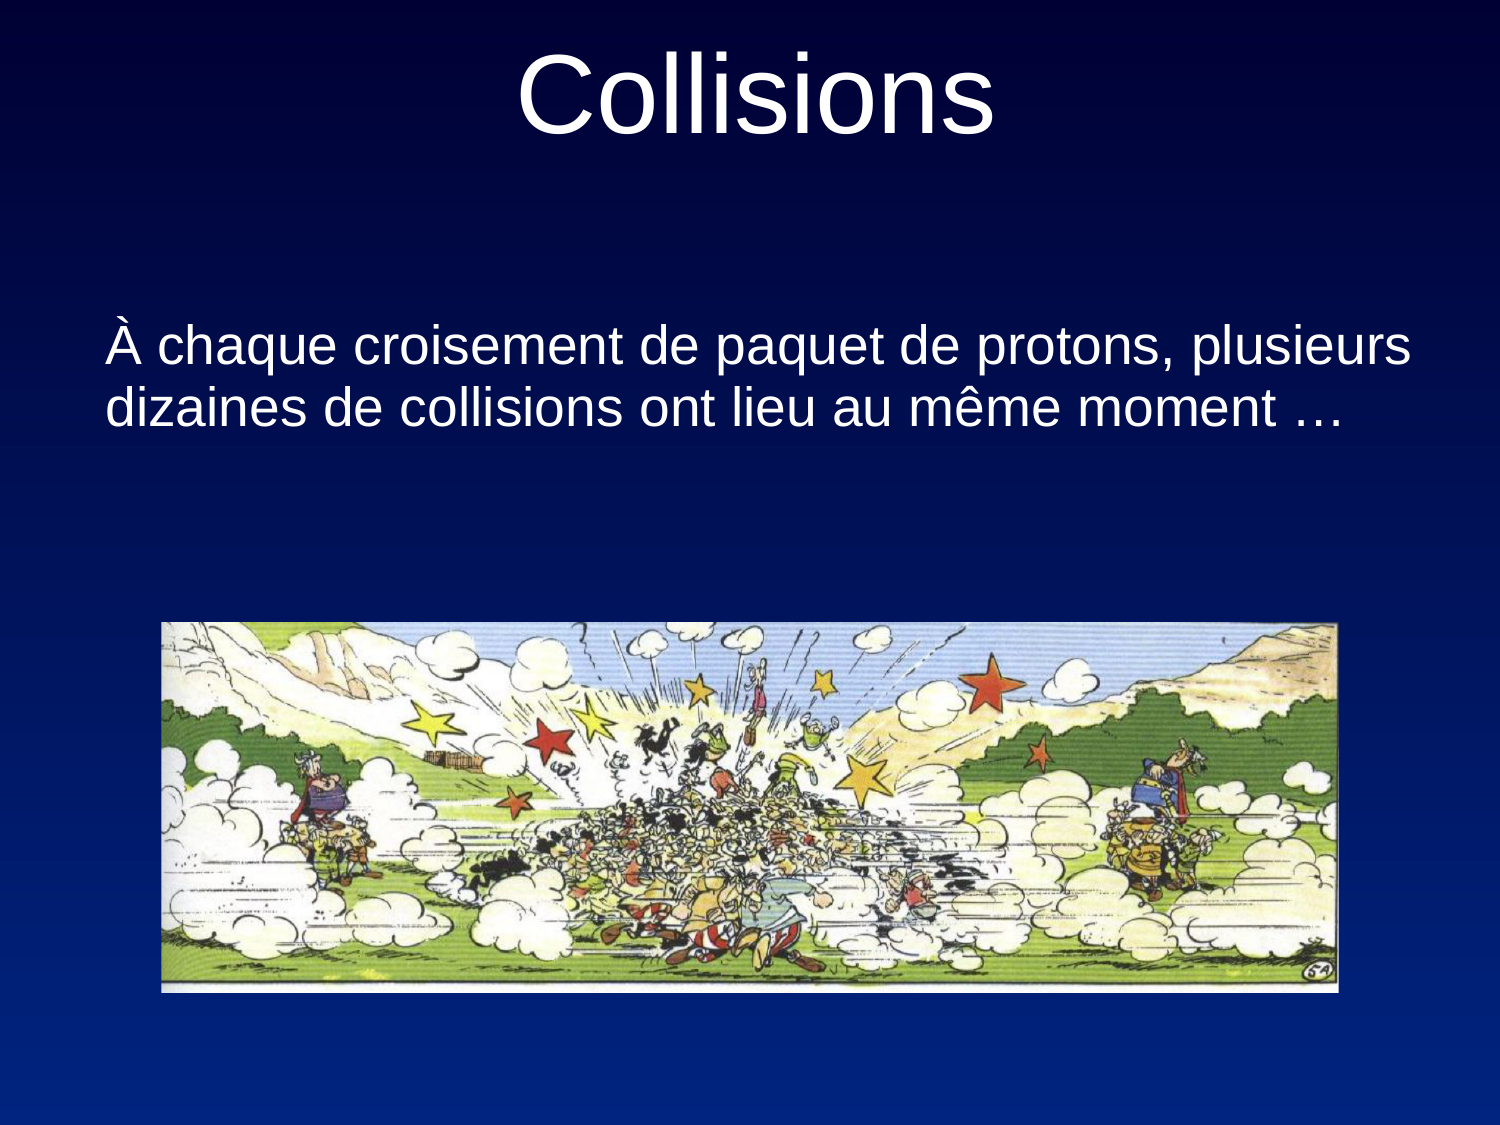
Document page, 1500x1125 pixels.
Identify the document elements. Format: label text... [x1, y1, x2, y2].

title Collisions [11, 0, 1500, 189]
picture [161, 622, 1339, 993]
text_box À chaque croisement de paquet de protons, plusieurs dizaines de collisions ont lieu au même moment … [55, 307, 1430, 446]
